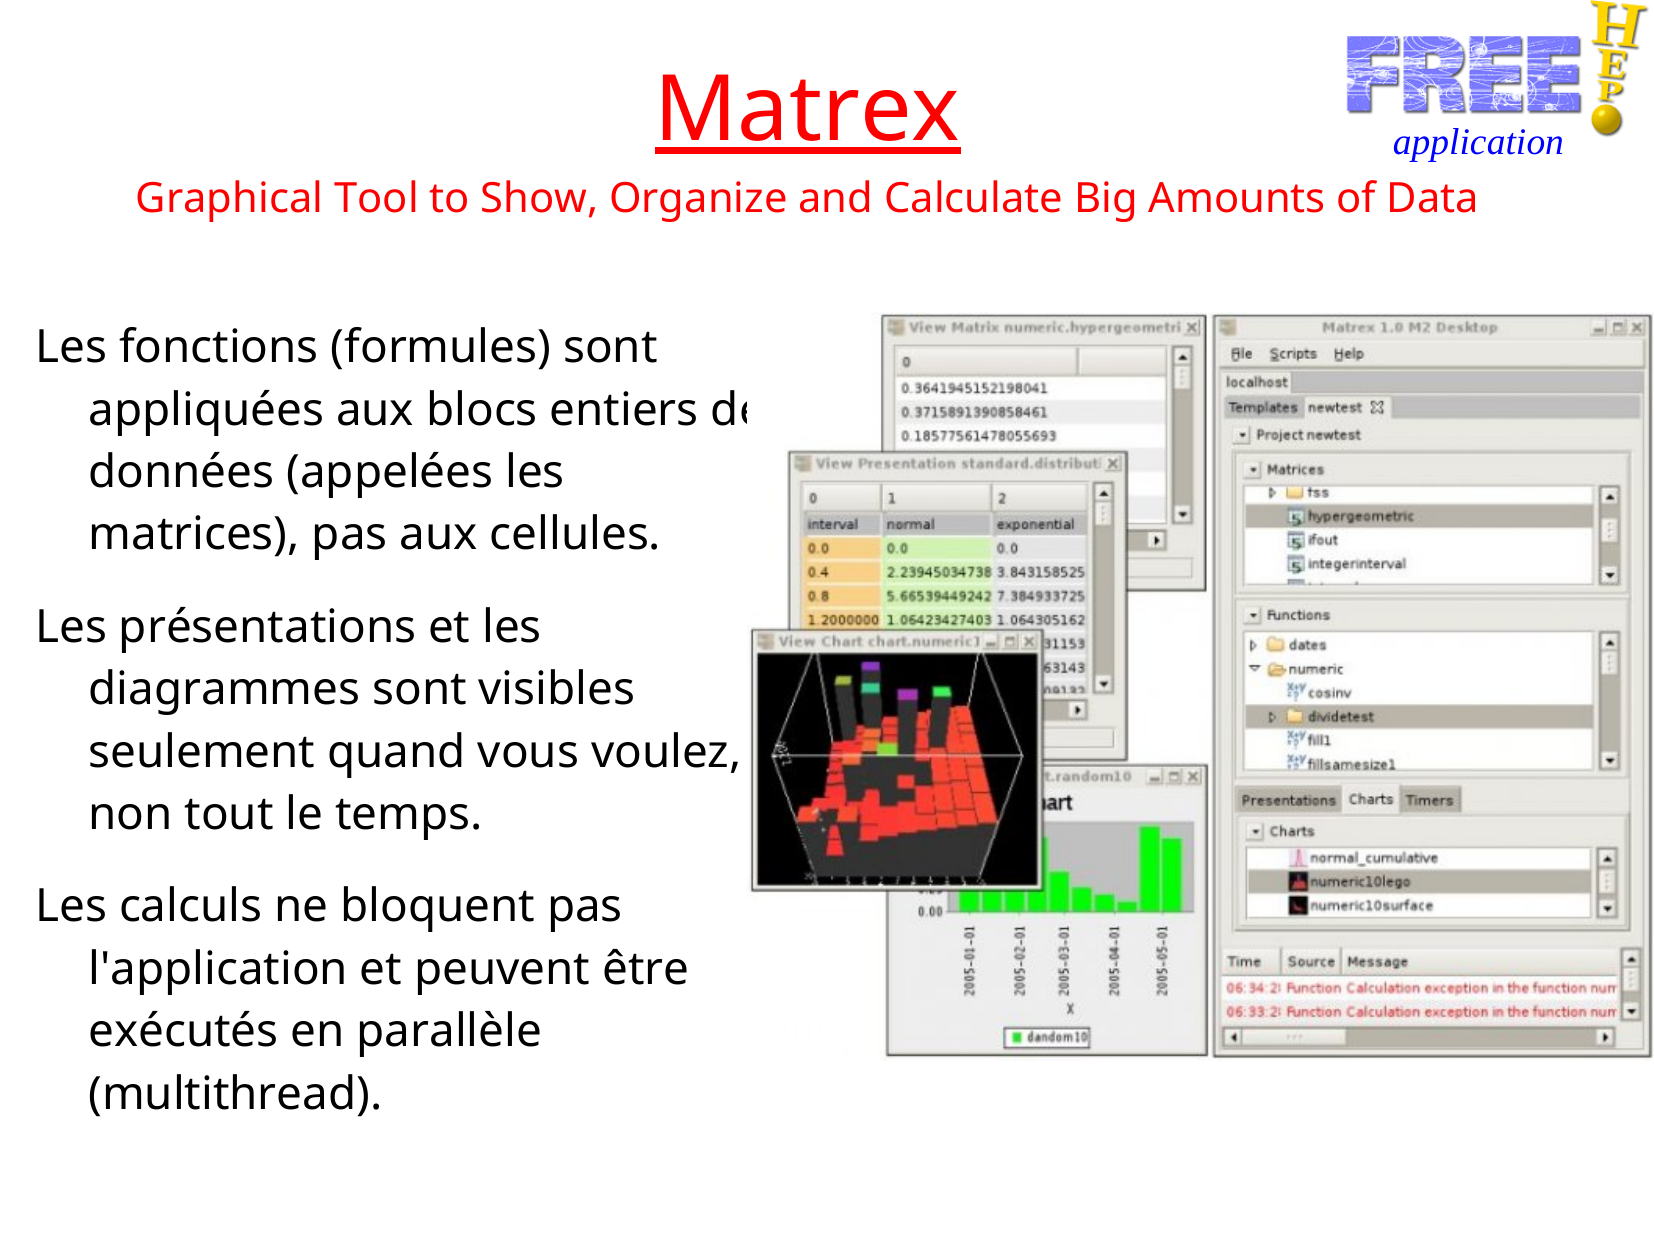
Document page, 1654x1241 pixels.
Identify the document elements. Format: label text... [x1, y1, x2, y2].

picture [747, 312, 1654, 1061]
picture [1336, 0, 1654, 139]
text_box application [1392, 121, 1560, 163]
title Matrex Graphical Tool to Show, Organize and Calculate Big Amounts of Data [101, 29, 1514, 237]
list Les fonctions (formules) sont appliquées aux blocs entiers de données (appelées les matrices), pas aux cellules. Les présentations et les diagrammes sont visibles seulement quand vous voulez, non tout le temps. Les calculs ne bloquent pas l'application et peuvent être exécutés en parallèle (multithread). [17, 313, 776, 1095]
